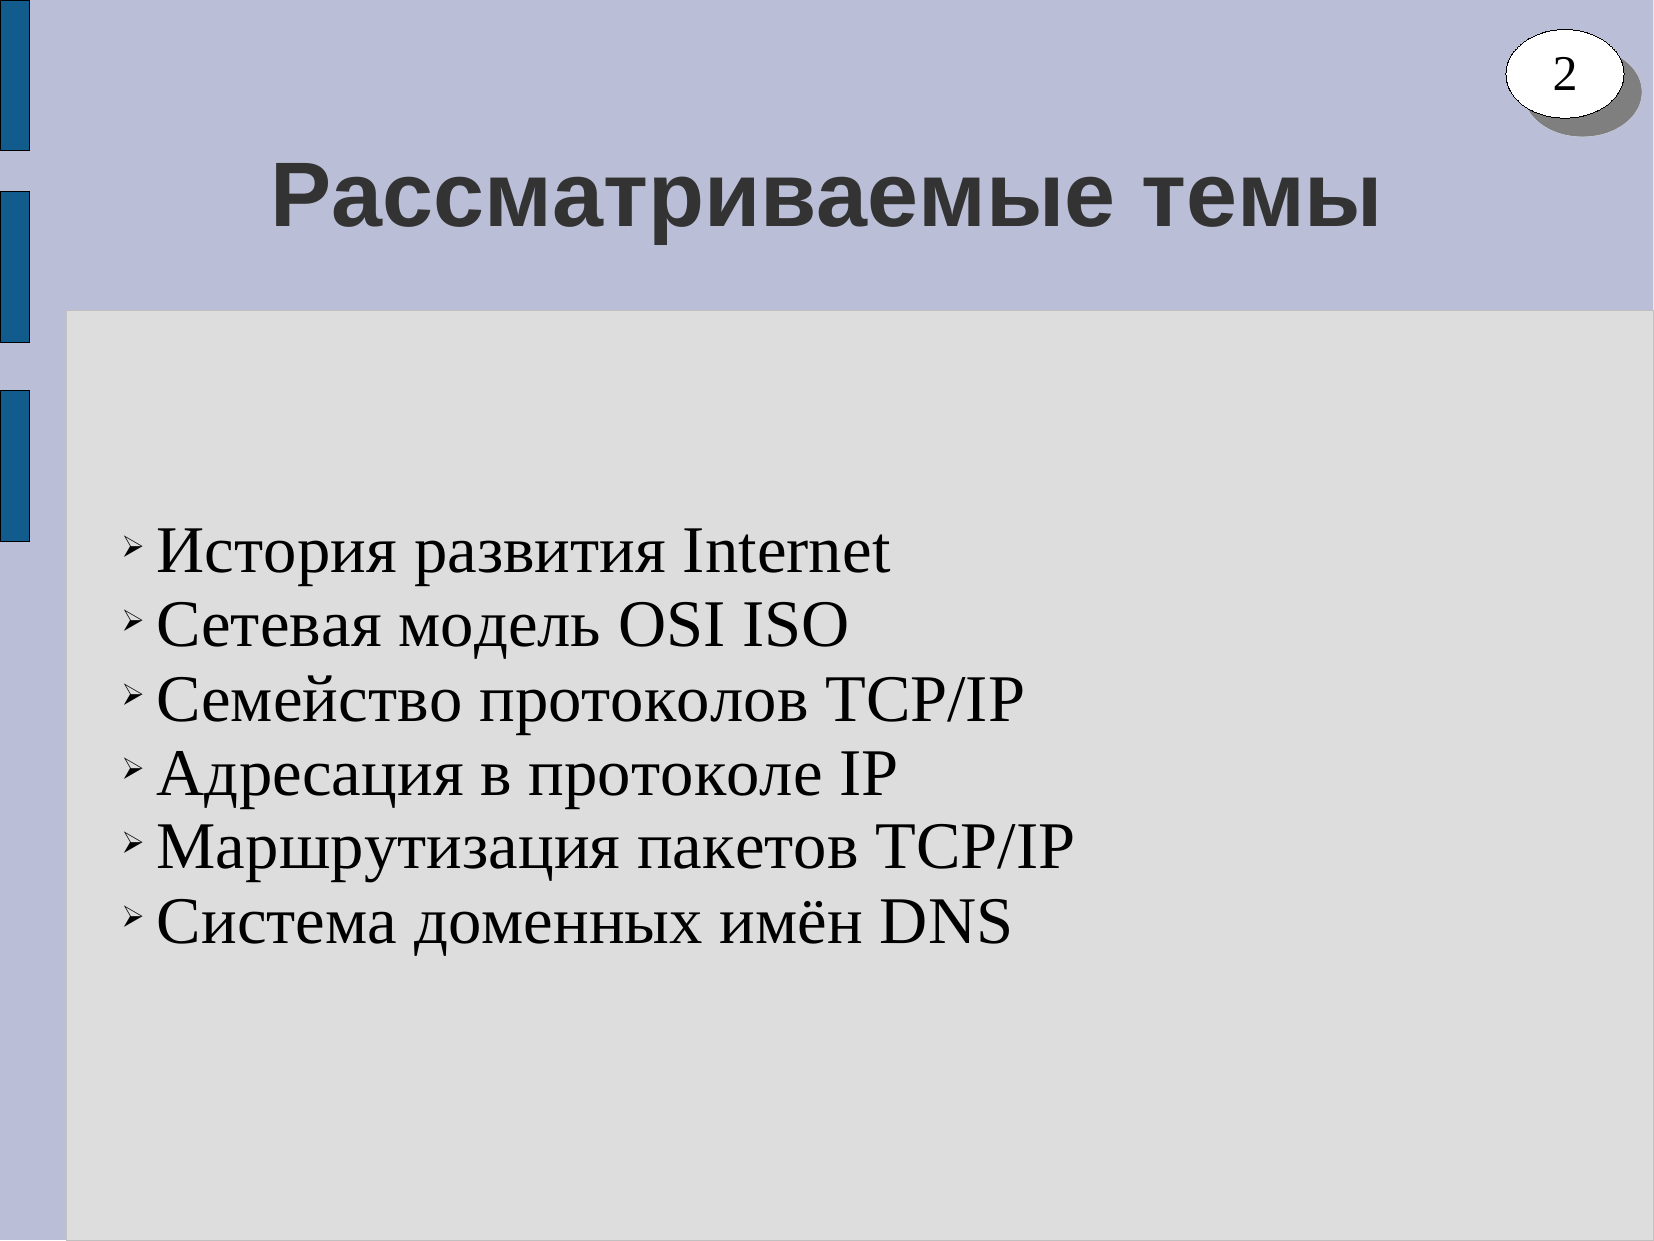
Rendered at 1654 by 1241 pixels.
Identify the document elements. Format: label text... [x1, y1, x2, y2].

subtitle История развития Internet Сетевая модель OSI ISO Семейство протоколов TCP/IP Адресация в протоколе IP Маршрутизация пакетов TCP/IP Система доменных имён DNS [121, 344, 1534, 1127]
title Рассматриваемые темы [121, 91, 1534, 299]
text_box 2 [1505, 29, 1625, 119]
